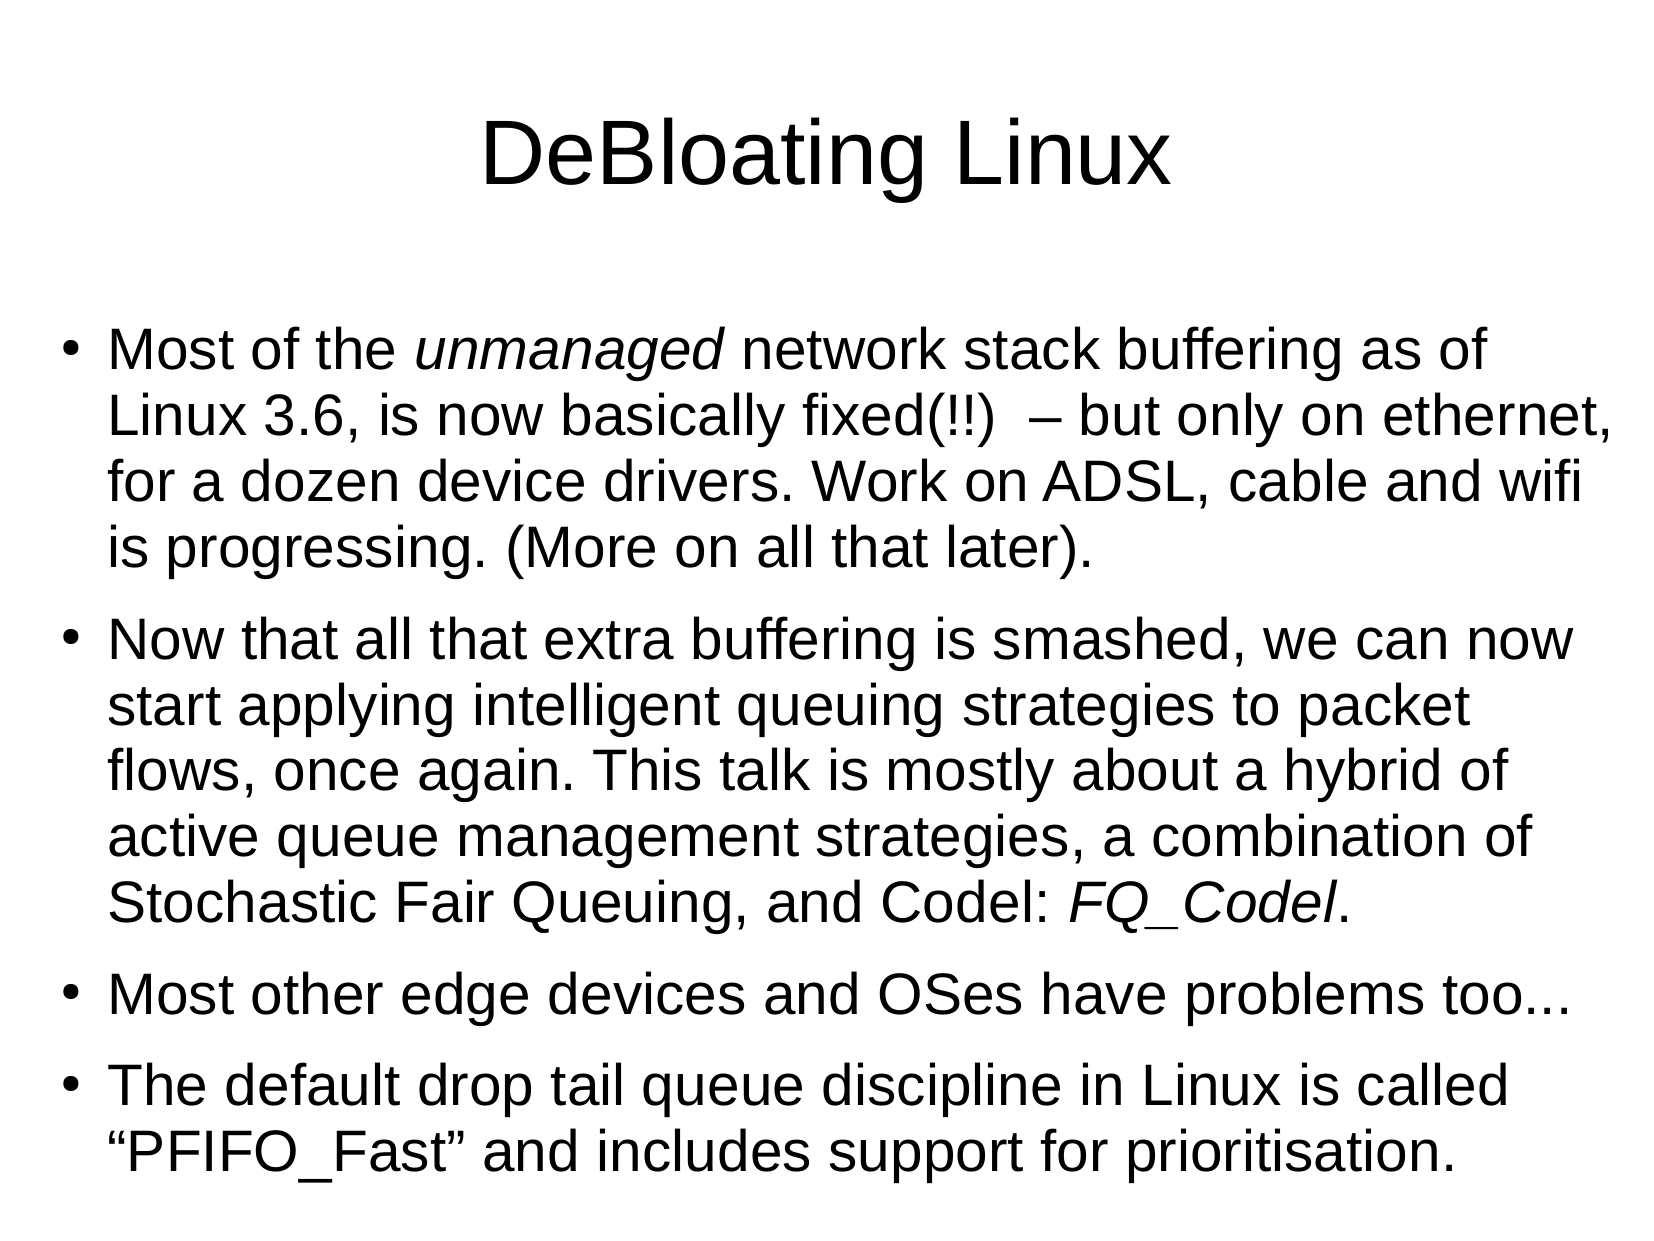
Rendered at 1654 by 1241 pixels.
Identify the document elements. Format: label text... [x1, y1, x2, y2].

list Most of the unmanaged network stack buffering as of Linux 3.6, is now basically fixed(!!) – but only on ethernet, for a dozen device drivers. Work on ADSL, cable and wifi is progressing. (More on all that later). Now that all that extra buffering is smashed, we can now start applying intelligent queuing strategies to packet flows, once again. This talk is mostly about a hybrid of active queue management strategies, a combination of Stochastic Fair Queuing, and Codel: FQ_Codel. Most other edge devices and OSes have problems too... The default drop tail queue discipline in Linux is called “PFIFO_Fast” and includes support for prioritisation. [45, 225, 1636, 1196]
title DeBloating Linux [82, 49, 1571, 225]
